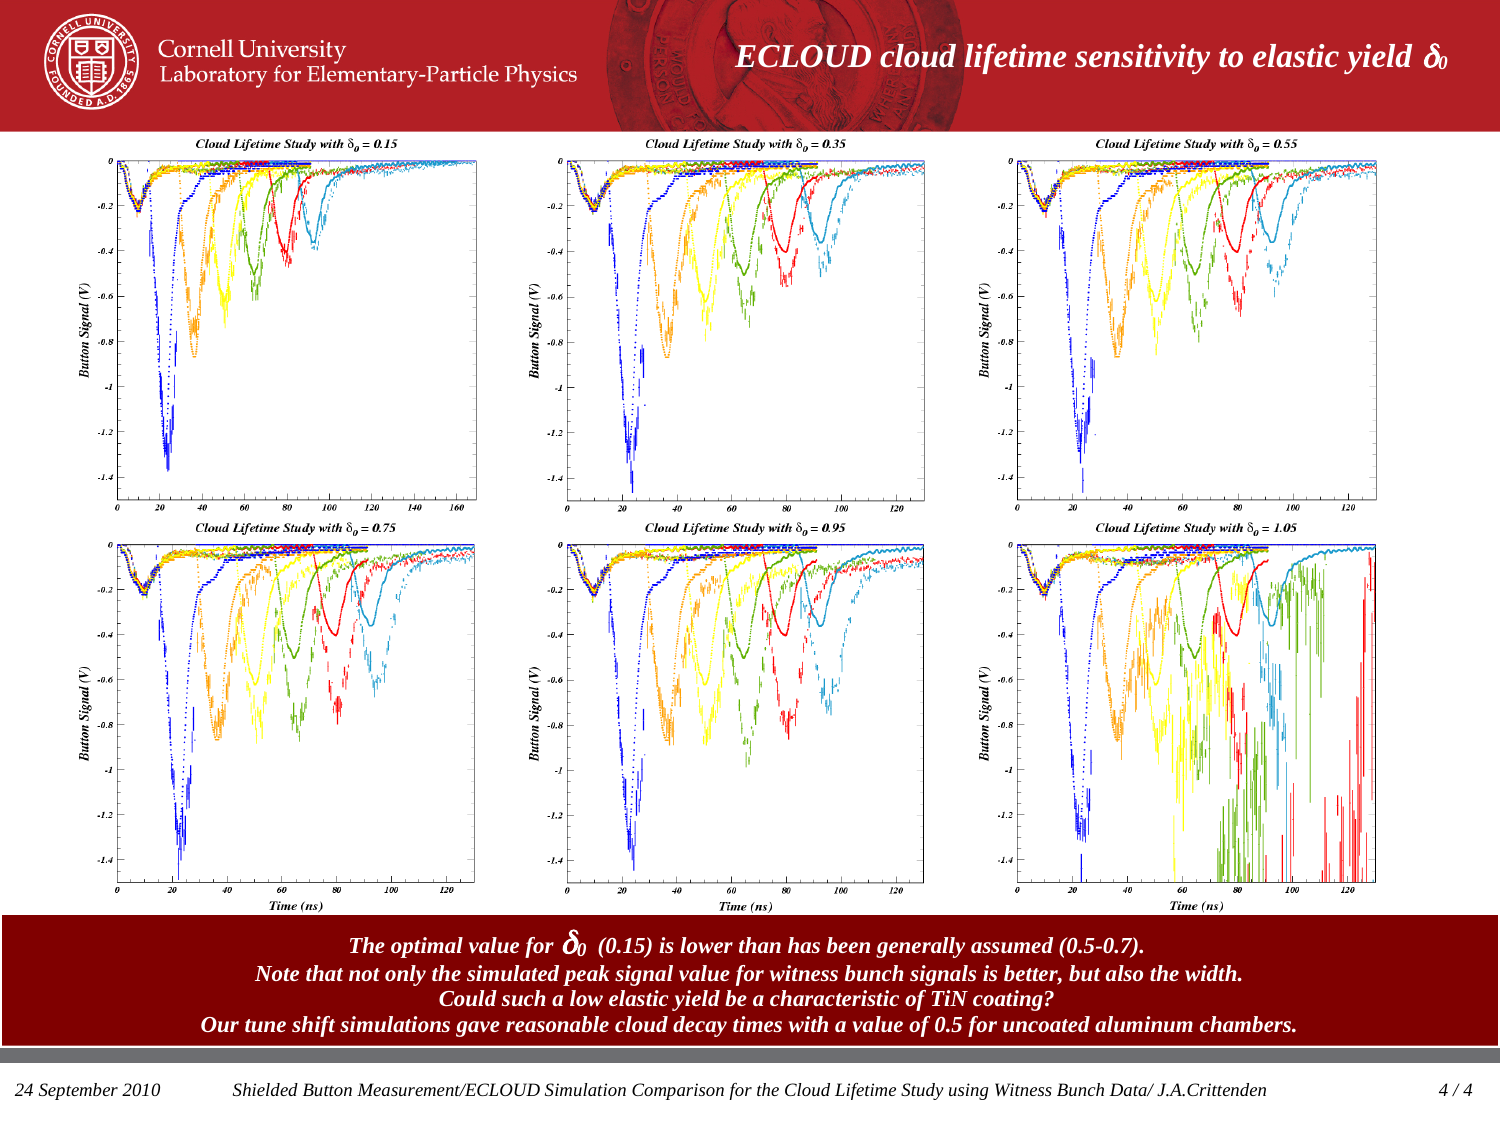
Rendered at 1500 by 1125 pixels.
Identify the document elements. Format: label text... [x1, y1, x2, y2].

picture [0, 0, 1500, 132]
picture [75, 134, 481, 915]
text_box The optimal value for d0 (0.15) is lower than has been generally assumed (0.5-0.7). Note that not only the simulated peak signal value for witness bunch signals is better, but also the width. Could such a low elastic yield be a characteristic of TiN coating? Our tune shift simulations gave reasonable cloud decay times with a value of 0.5 for uncoated aluminum chambers. [2, 915, 1498, 1046]
picture [975, 134, 1381, 915]
picture [525, 134, 931, 915]
text_box ECLOUD cloud lifetime sensitivity to elastic yield d0 [674, 29, 1500, 113]
